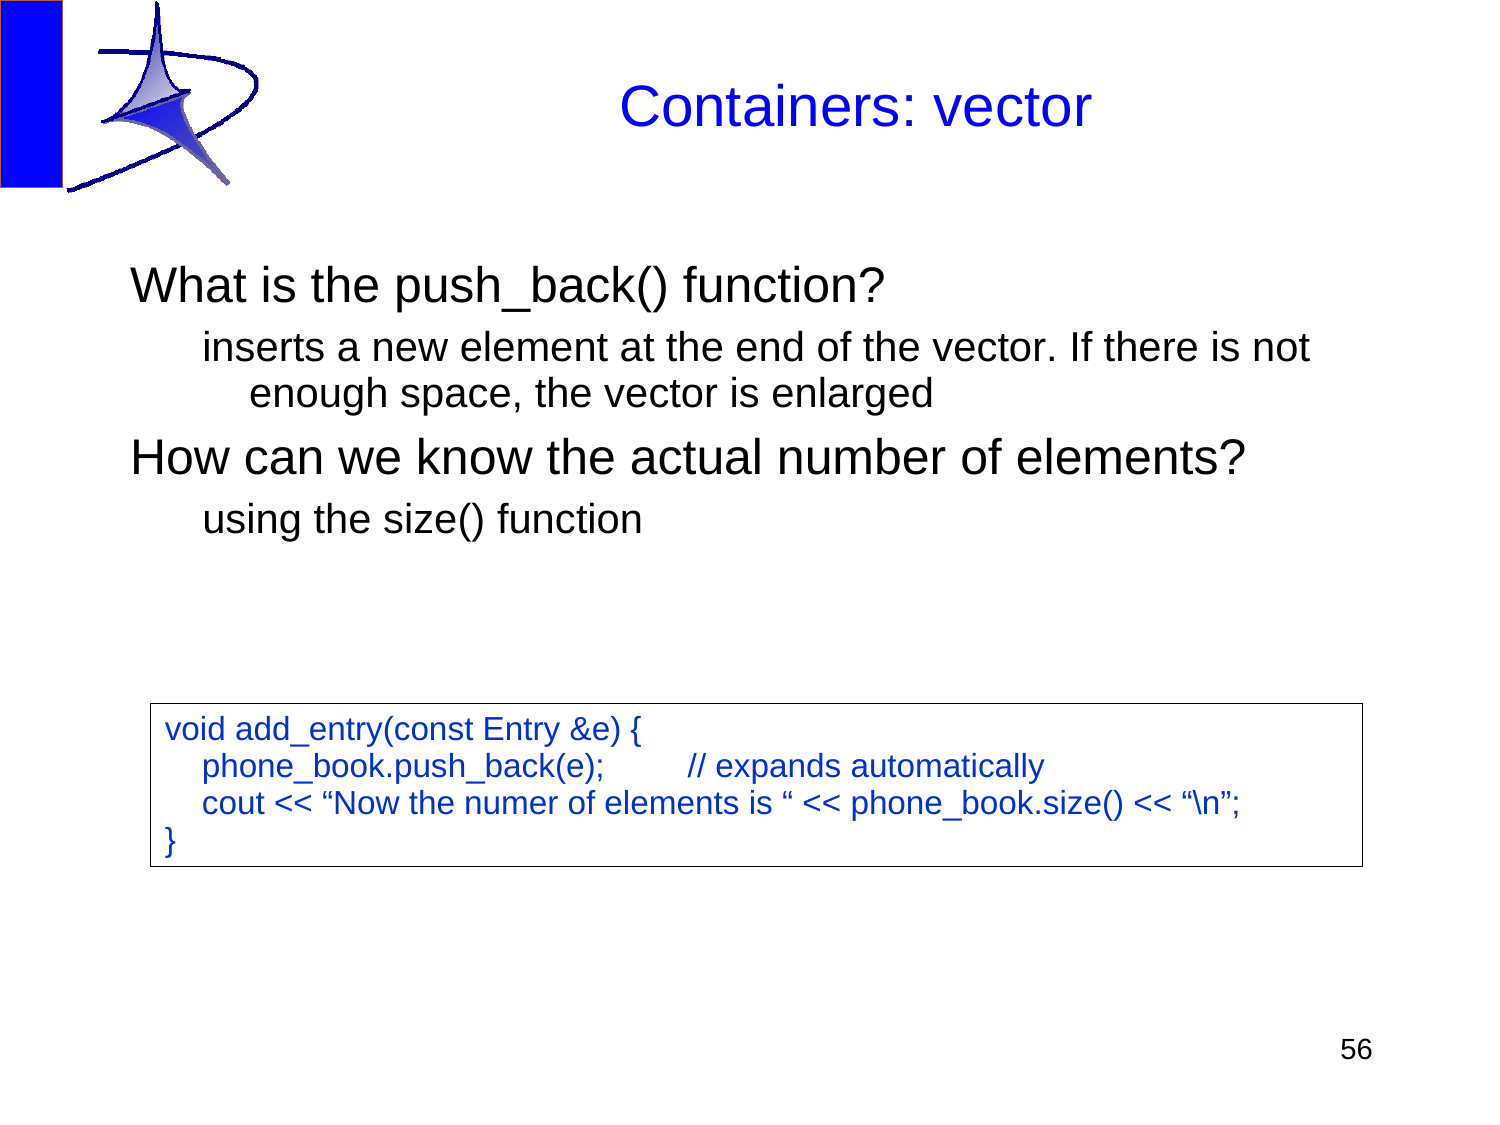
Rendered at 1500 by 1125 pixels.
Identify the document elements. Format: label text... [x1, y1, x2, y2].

text_box void add_entry(const Entry &e) { phone_book.push_back(e); // expands automatically cout << “Now the numer of elements is “ << phone_book.size() << “\n”; } [150, 703, 1363, 867]
title Containers: vector [262, 24, 1450, 188]
list What is the push_back() function? inserts a new element at the end of the vector. If there is not enough space, the vector is enlarged How can we know the actual number of elements? using the size() function [112, 249, 1450, 612]
picture [62, 0, 263, 197]
